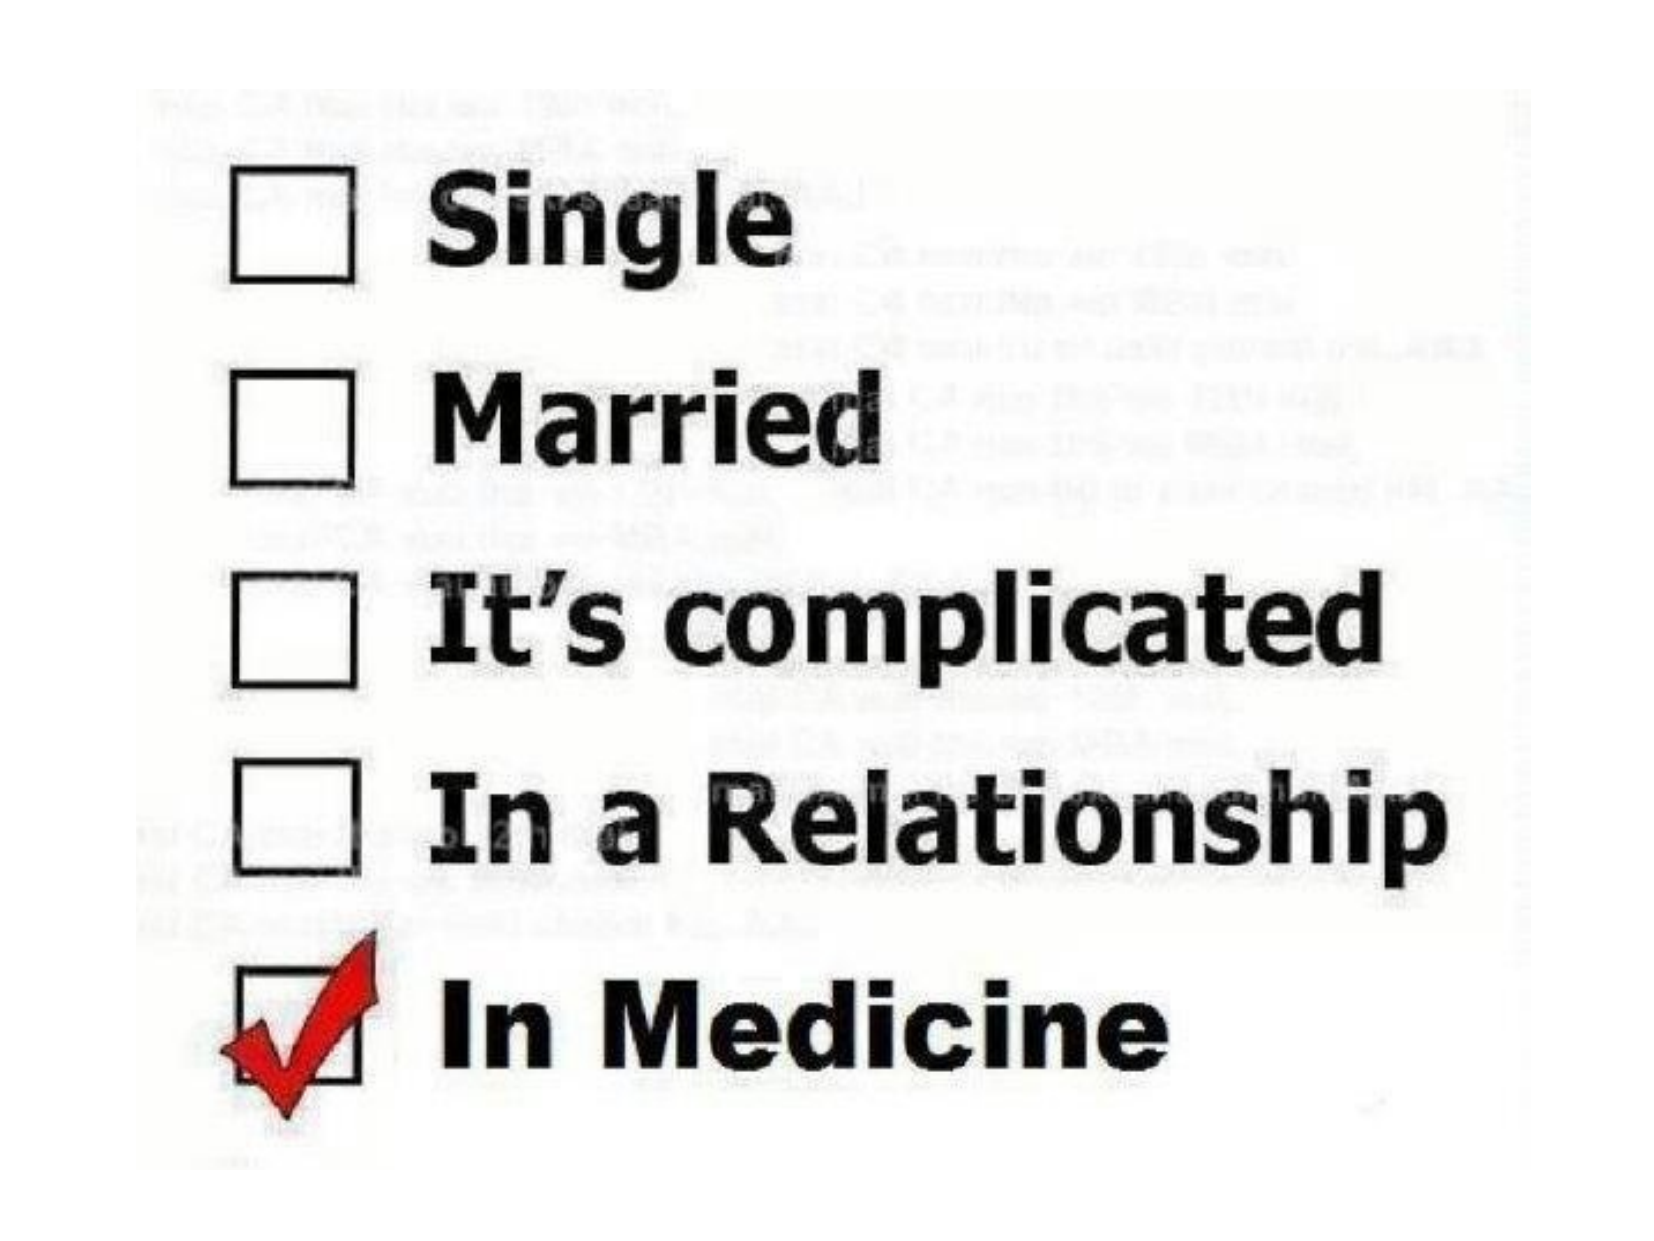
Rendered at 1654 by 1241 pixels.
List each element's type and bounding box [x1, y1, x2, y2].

picture [136, 89, 1531, 1171]
